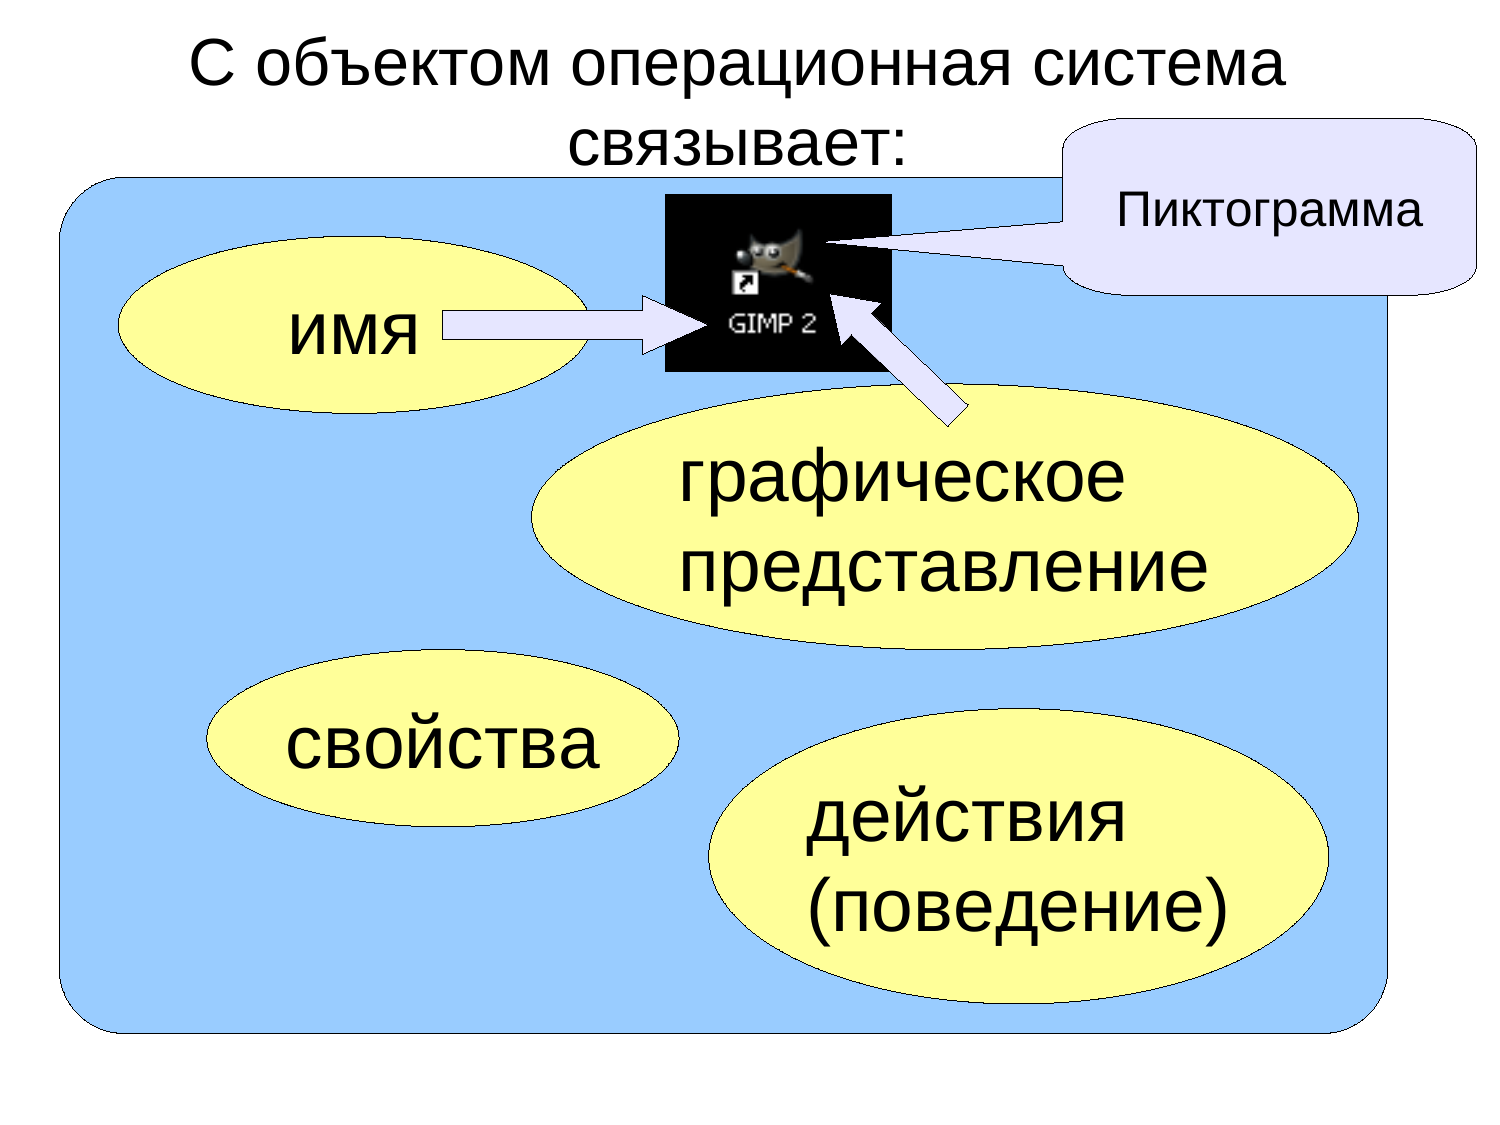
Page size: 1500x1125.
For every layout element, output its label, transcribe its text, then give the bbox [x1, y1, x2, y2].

text_box Пиктограмма [815, 118, 1477, 296]
text_box имя [118, 236, 588, 414]
text_box С объектом операционная система связывает: [59, 11, 1418, 187]
picture [665, 194, 892, 372]
text_box свойства [206, 649, 680, 827]
text_box действия (поведение) [708, 708, 1329, 1004]
text_box графическое представление [531, 383, 1359, 650]
text_box [59, 187, 1388, 1034]
